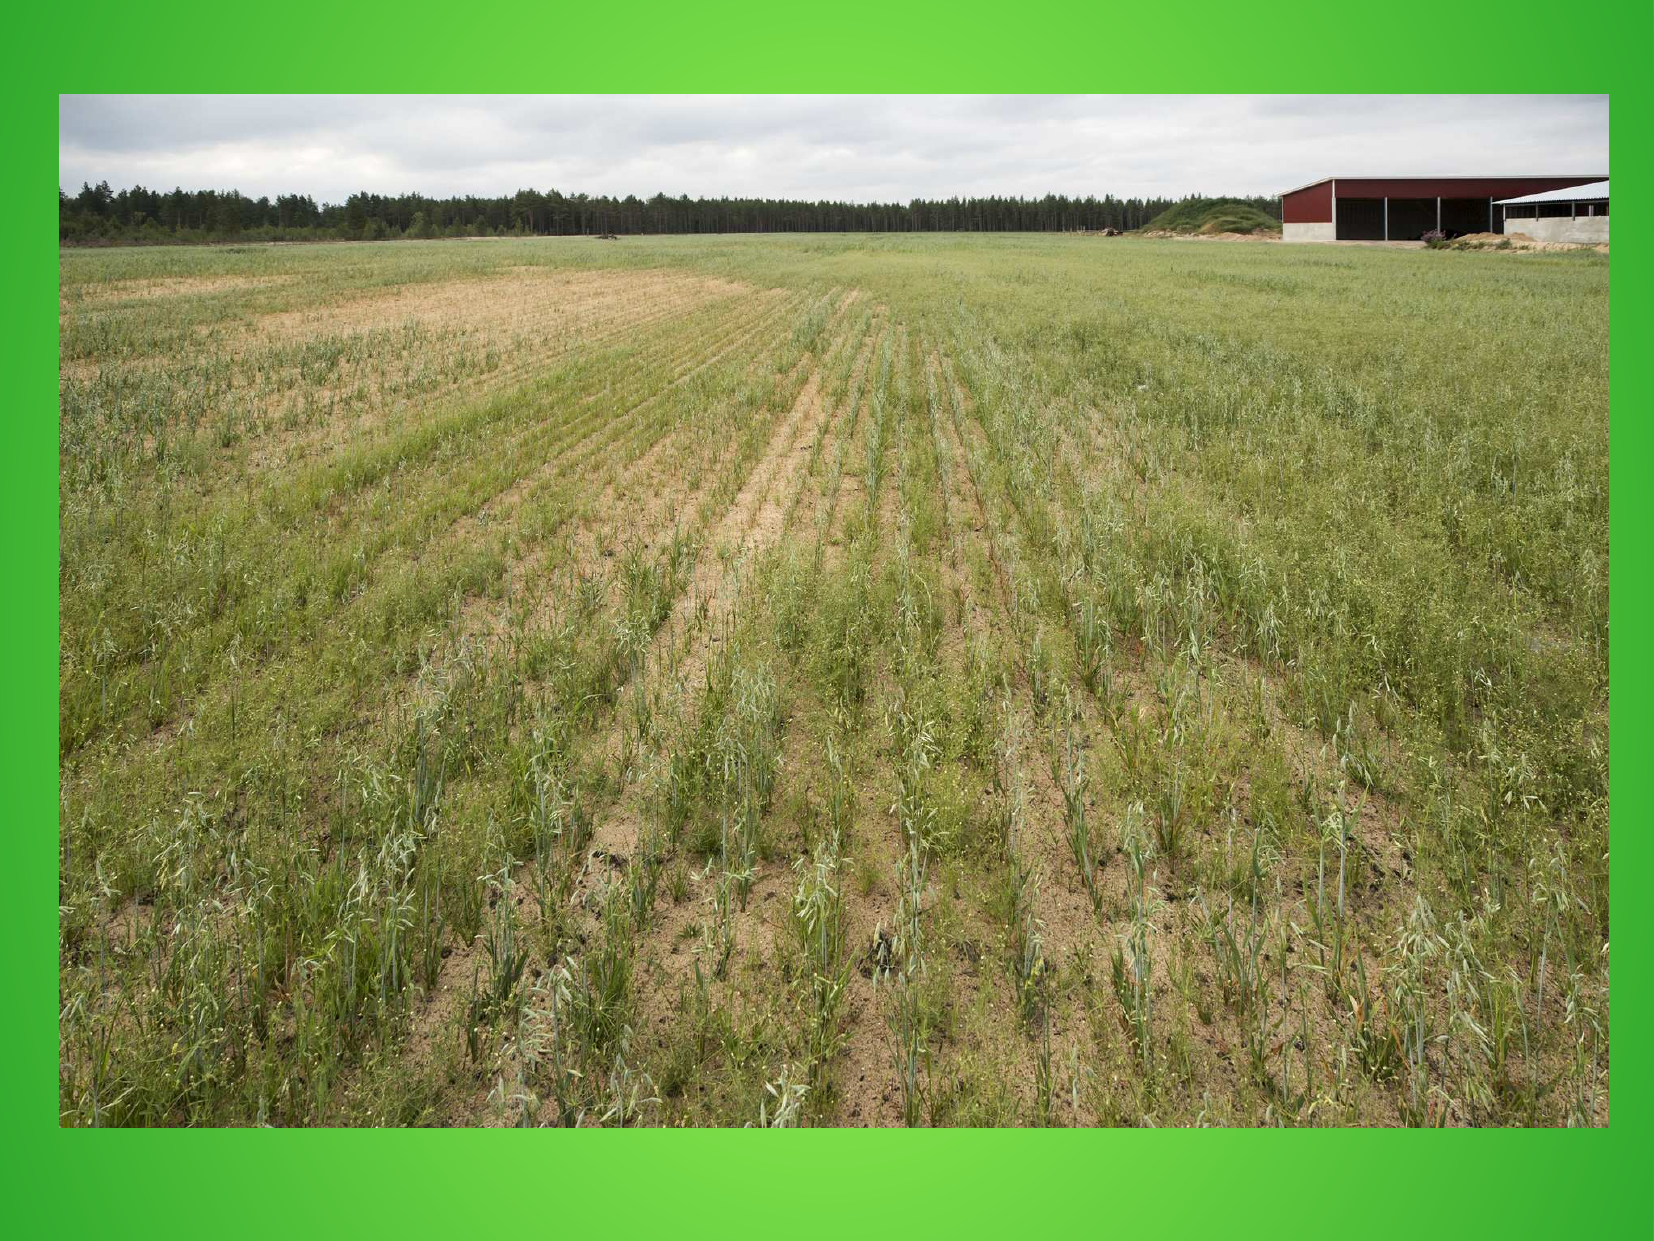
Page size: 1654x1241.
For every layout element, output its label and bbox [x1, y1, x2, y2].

picture [59, 94, 1609, 1128]
